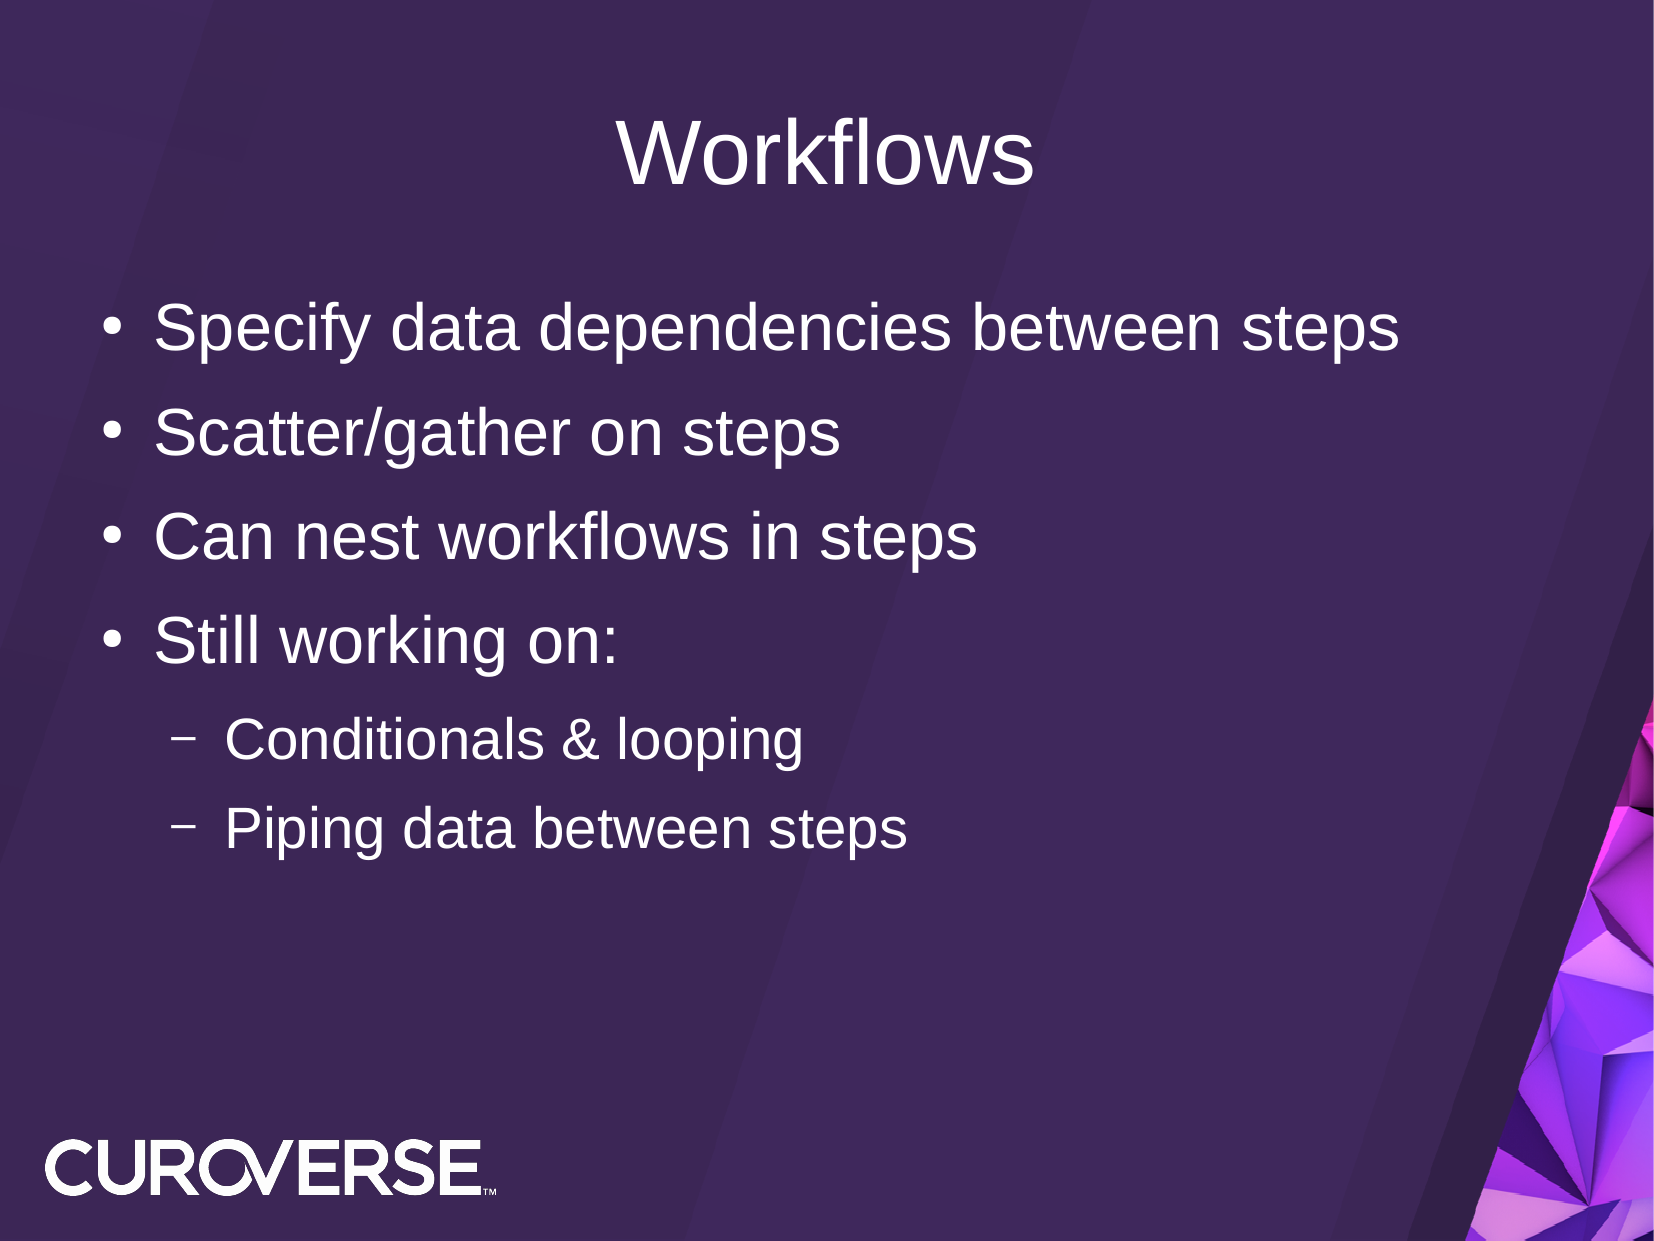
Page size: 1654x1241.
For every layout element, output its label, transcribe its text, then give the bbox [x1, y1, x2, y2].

list Specify data dependencies between steps Scatter/gather on steps Can nest workflows in steps Still working on: Conditionals & looping Piping data between steps [82, 290, 1571, 1010]
title Workflows [82, 49, 1571, 257]
picture [0, 0, 1654, 1241]
